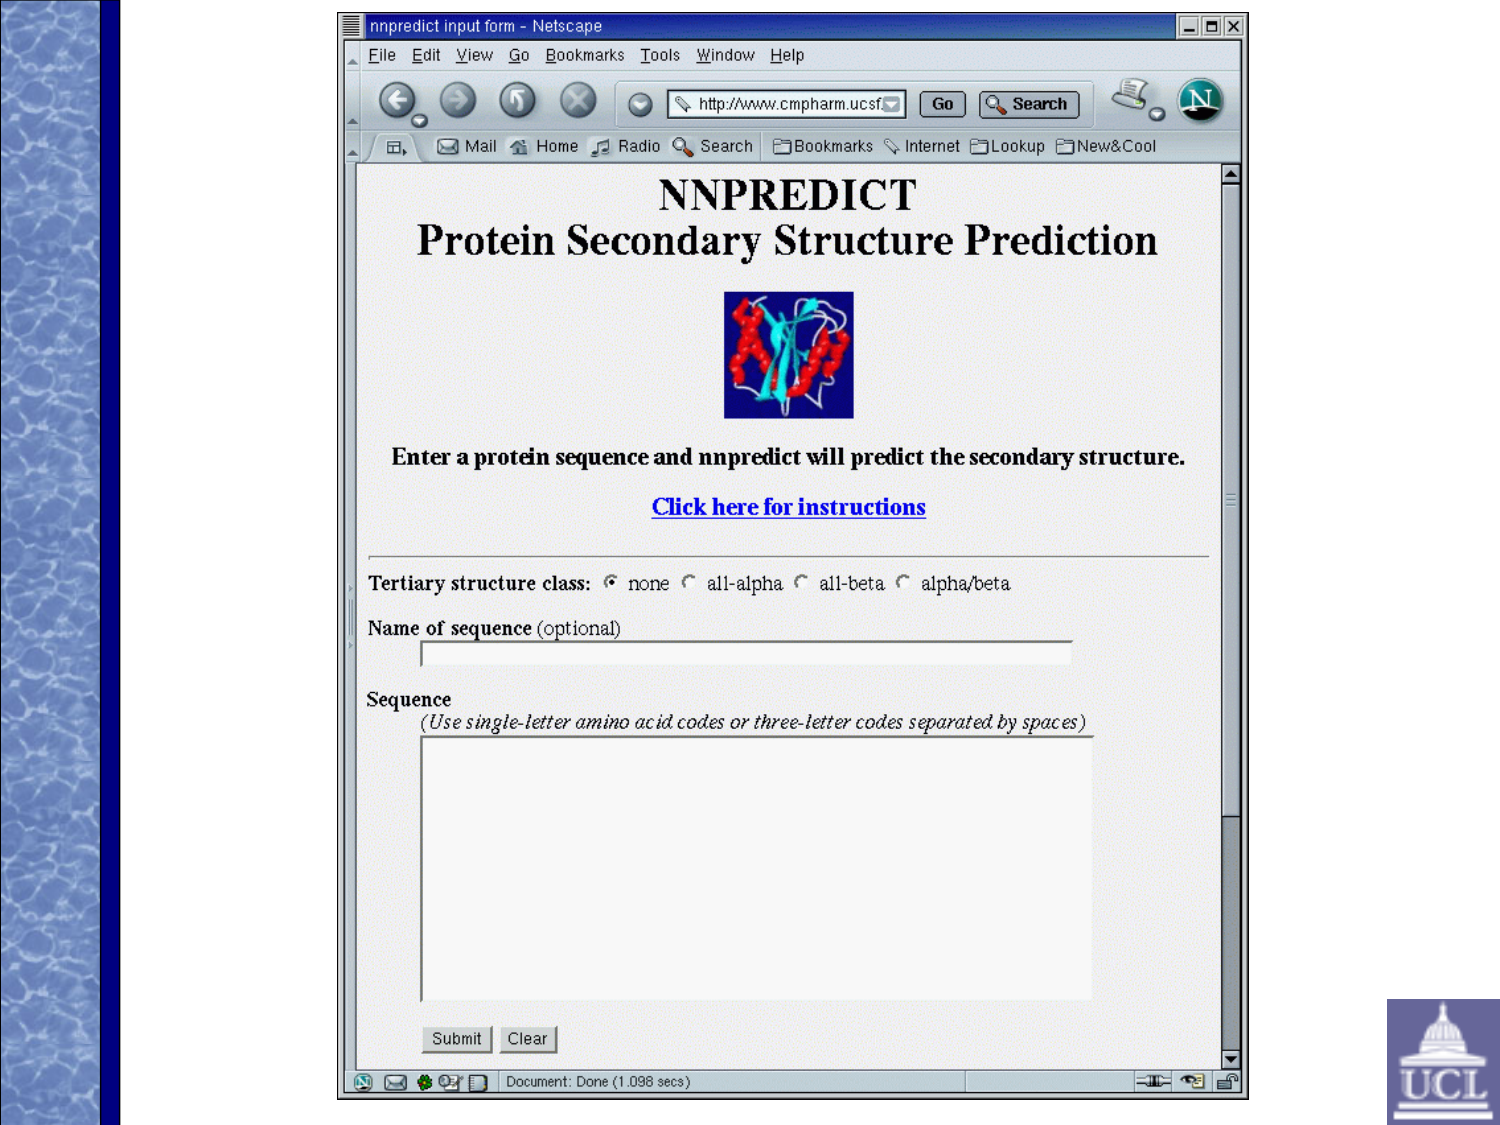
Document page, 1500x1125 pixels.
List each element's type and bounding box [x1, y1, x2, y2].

picture [1387, 999, 1500, 1125]
picture [1, 1, 99, 1125]
picture [337, 12, 1249, 1101]
